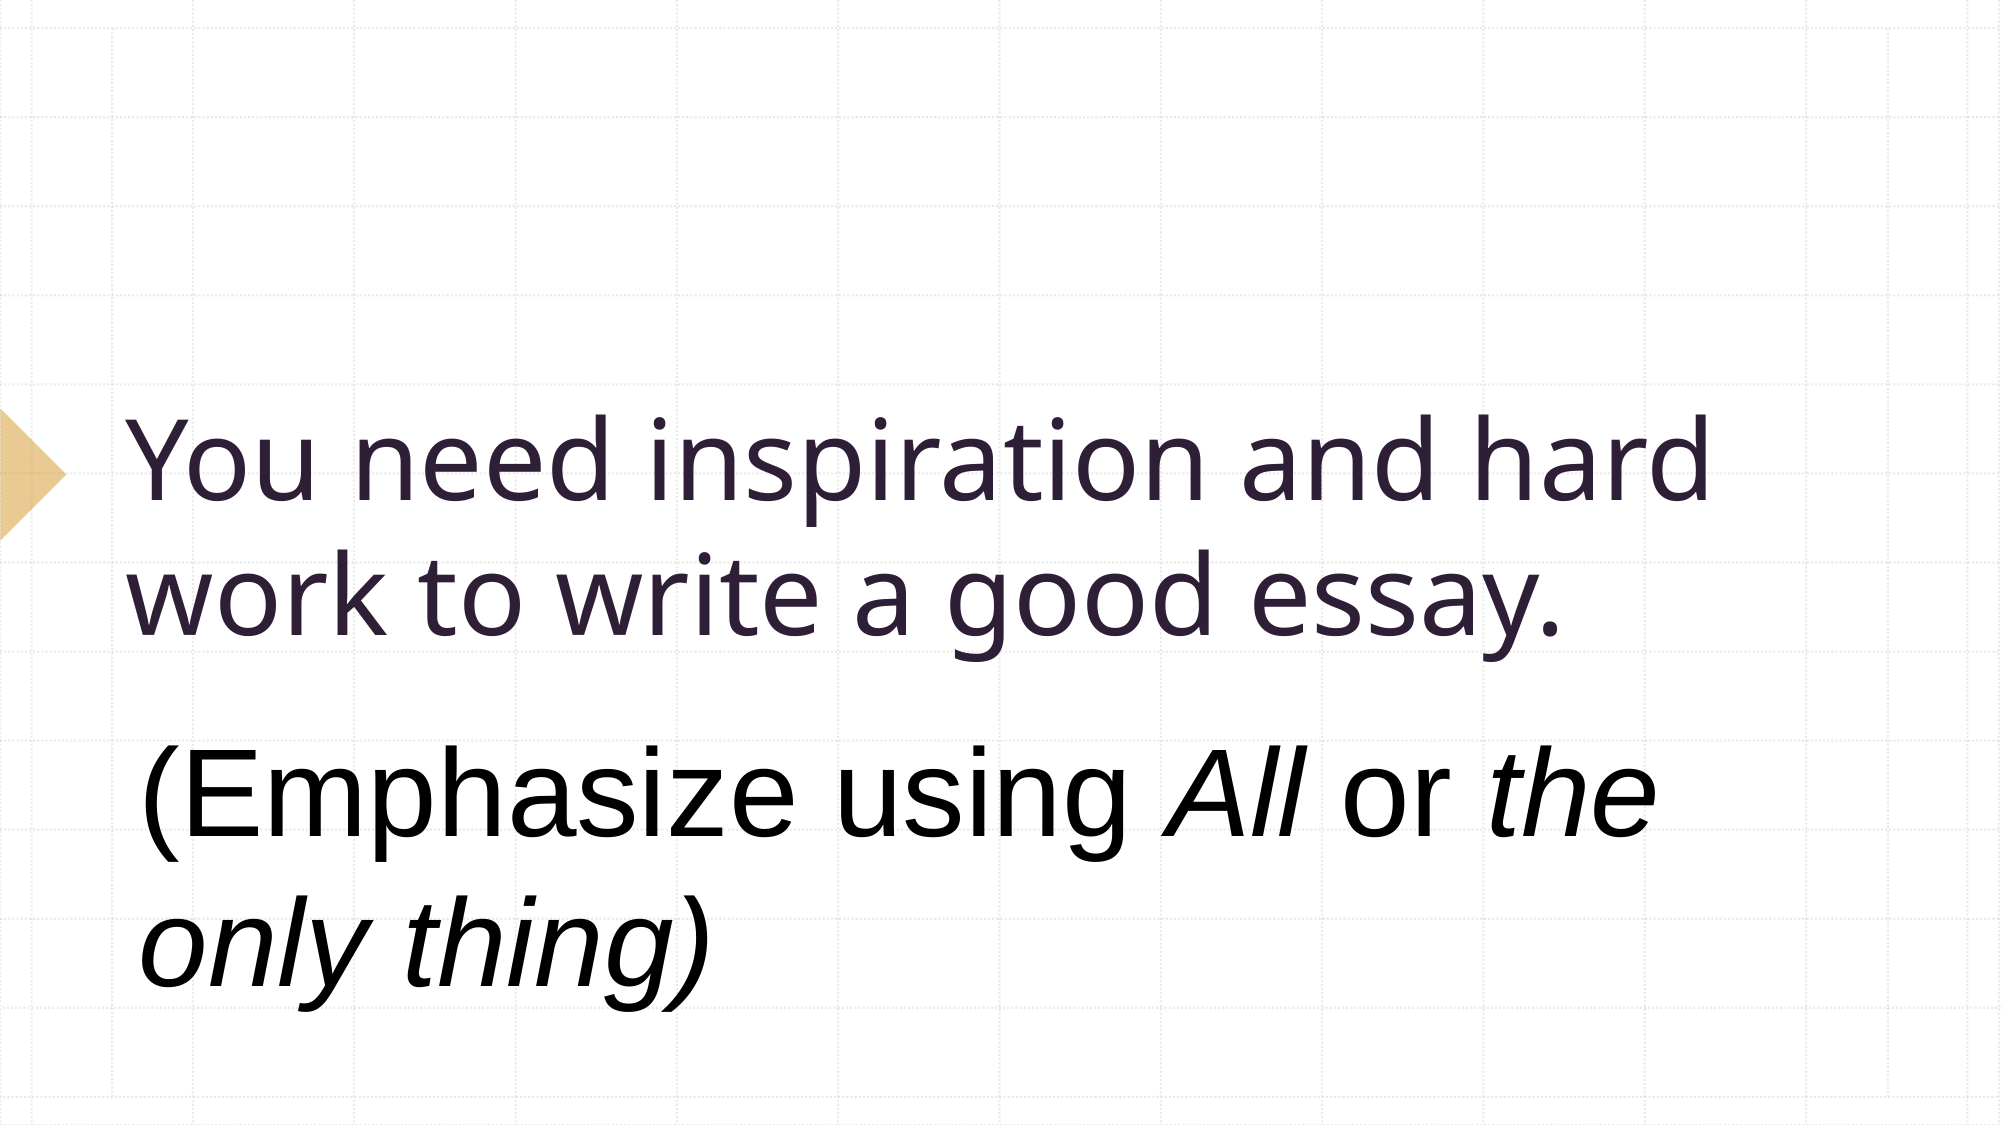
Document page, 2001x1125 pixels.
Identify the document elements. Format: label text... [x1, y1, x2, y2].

title You need inspiration and hard work to write a good essay. [110, 342, 1949, 666]
text_box (Emphasize using All or the only thing) [123, 704, 1920, 1020]
